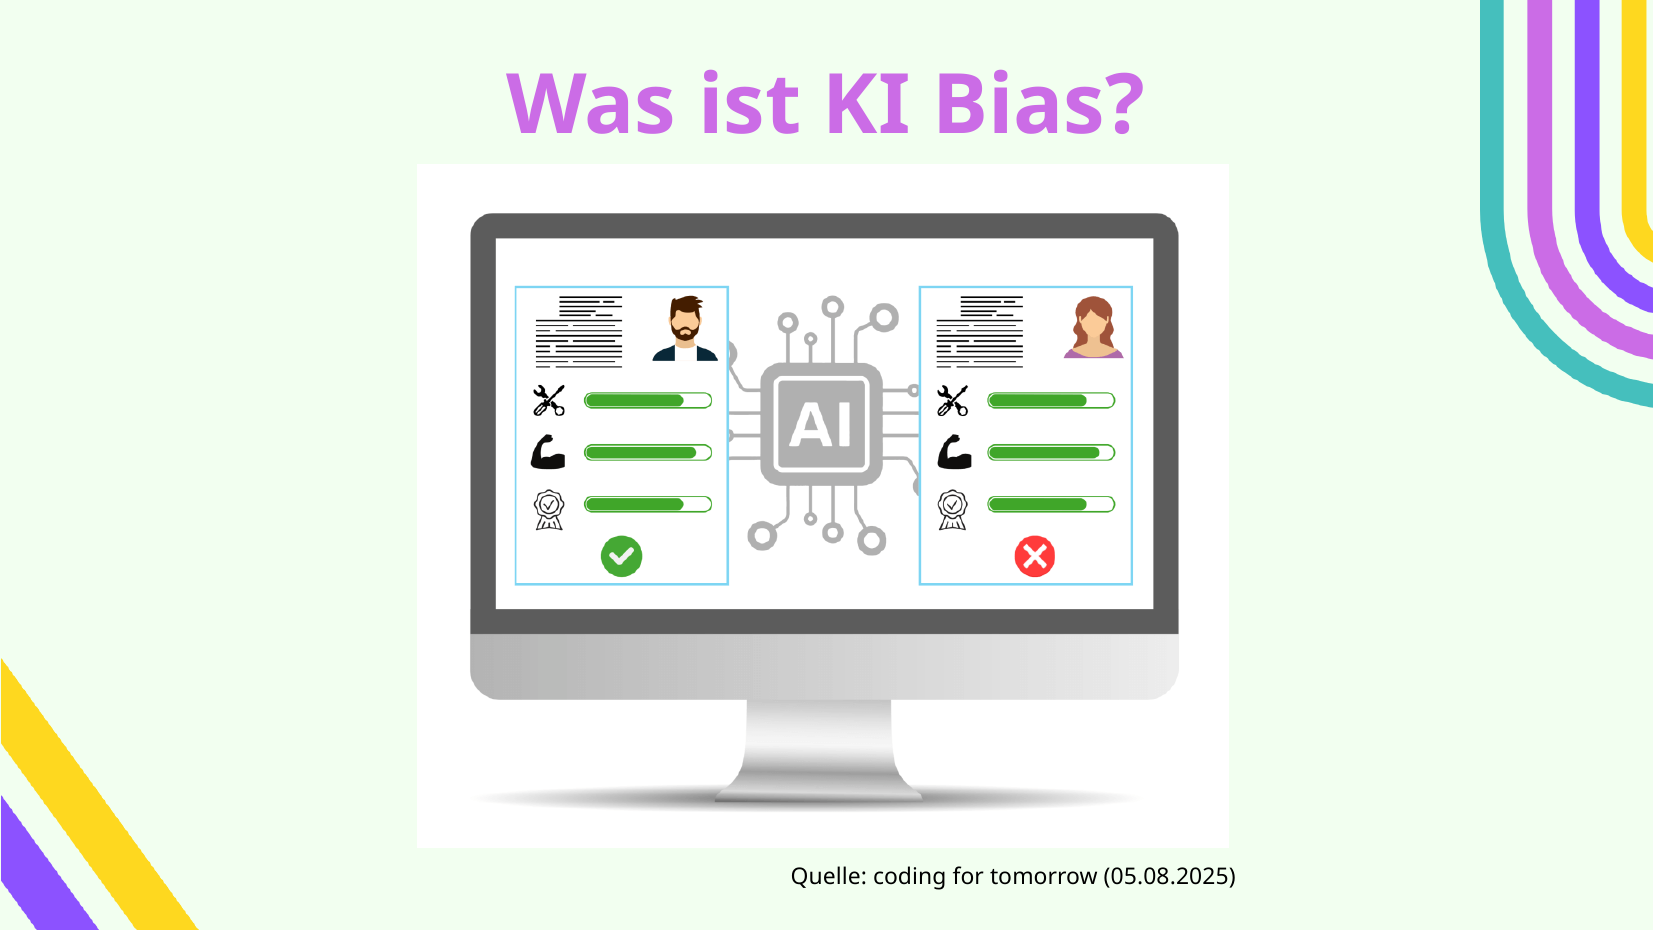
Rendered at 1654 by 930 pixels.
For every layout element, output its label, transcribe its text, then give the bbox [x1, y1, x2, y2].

picture [1480, 0, 1653, 409]
picture [1, 164, 1229, 930]
text_box Was ist KI Bias? [217, 37, 1435, 204]
text_box Quelle: coding for tomorrow (05.08.2025) [775, 852, 1280, 930]
